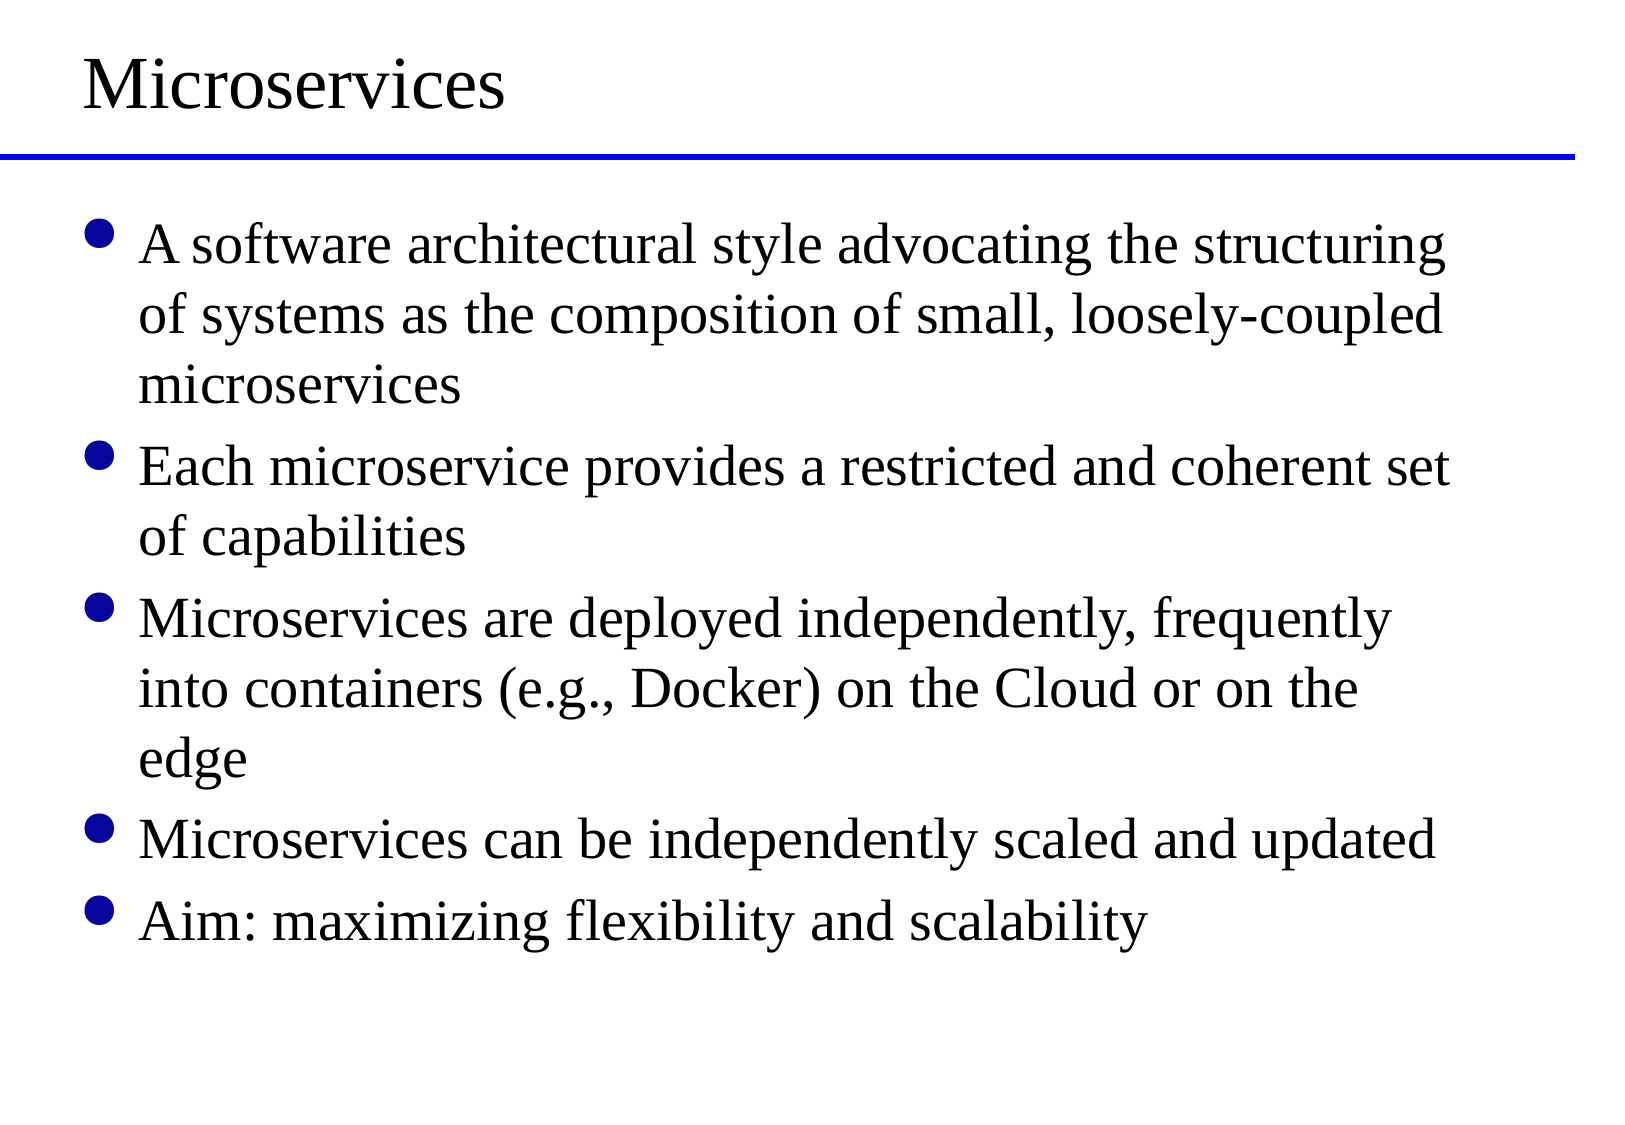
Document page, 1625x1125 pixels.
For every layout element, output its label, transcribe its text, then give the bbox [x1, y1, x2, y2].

title Microservices [67, 27, 1544, 131]
list A software architectural style advocating the structuring of systems as the composition of small, loosely-coupled microservices Each microservice provides a restricted and coherent set of capabilities Microservices are deployed independently, frequently into containers (e.g., Docker) on the Cloud or on the edge Microservices can be independently scaled and updated Aim: maximizing flexibility and scalability [67, 198, 1478, 1061]
